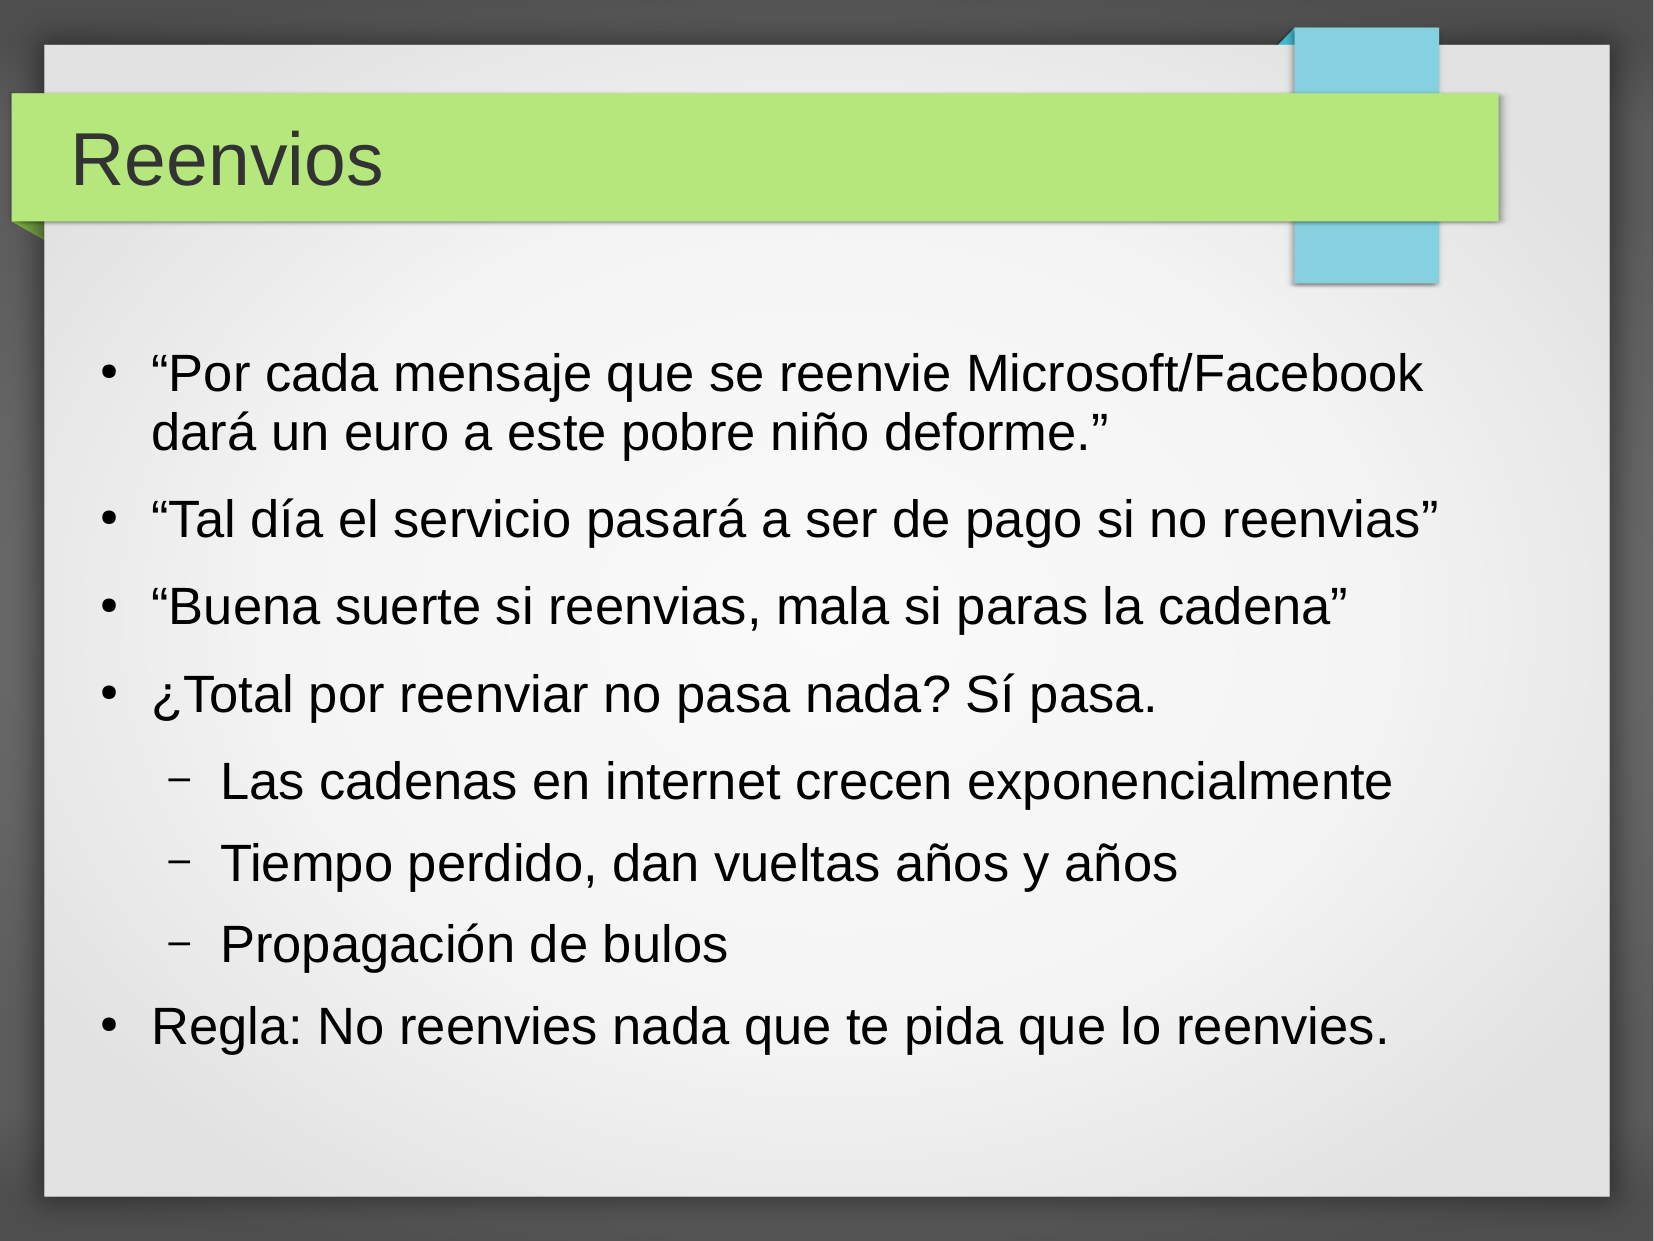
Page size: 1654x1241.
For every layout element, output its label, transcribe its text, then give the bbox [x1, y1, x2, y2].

title Reenvios [70, 106, 1229, 213]
picture [0, 0, 1654, 1241]
list “Por cada mensaje que se reenvie Microsoft/Facebook dará un euro a este pobre niño deforme.” “Tal día el servicio pasará a ser de pago si no reenvias” “Buena suerte si reenvias, mala si paras la cadena” ¿Total por reenviar no pasa nada? Sí pasa. Las cadenas en internet crecen exponencialmente Tiempo perdido, dan vueltas años y años Propagación de bulos Regla: No reenvies nada que te pida que lo reenvies. [82, 343, 1538, 1063]
